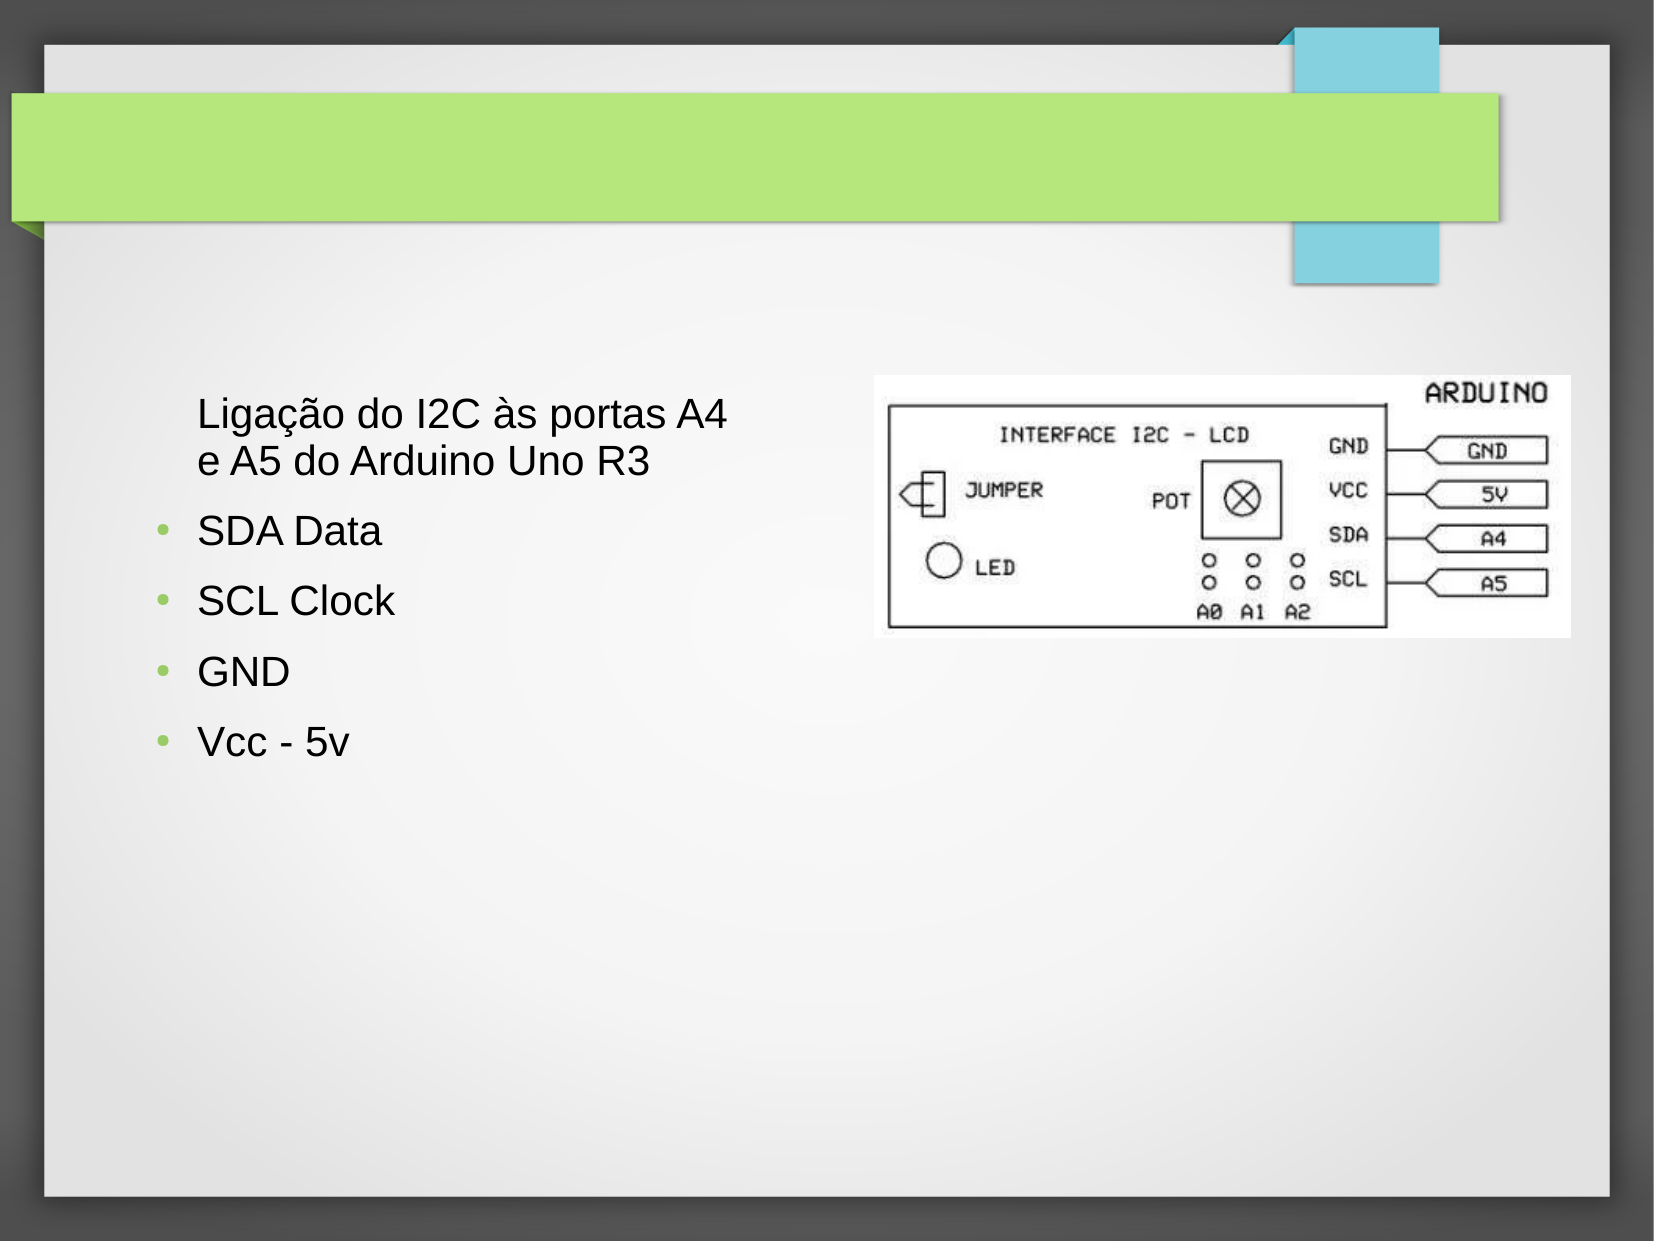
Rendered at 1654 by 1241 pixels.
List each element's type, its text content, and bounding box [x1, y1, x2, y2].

picture [0, 0, 1654, 1241]
list Ligação do I2C às portas A4 e A5 do Arduino Uno R3 SDA Data SCL Clock GND Vcc - 5v [141, 389, 756, 768]
